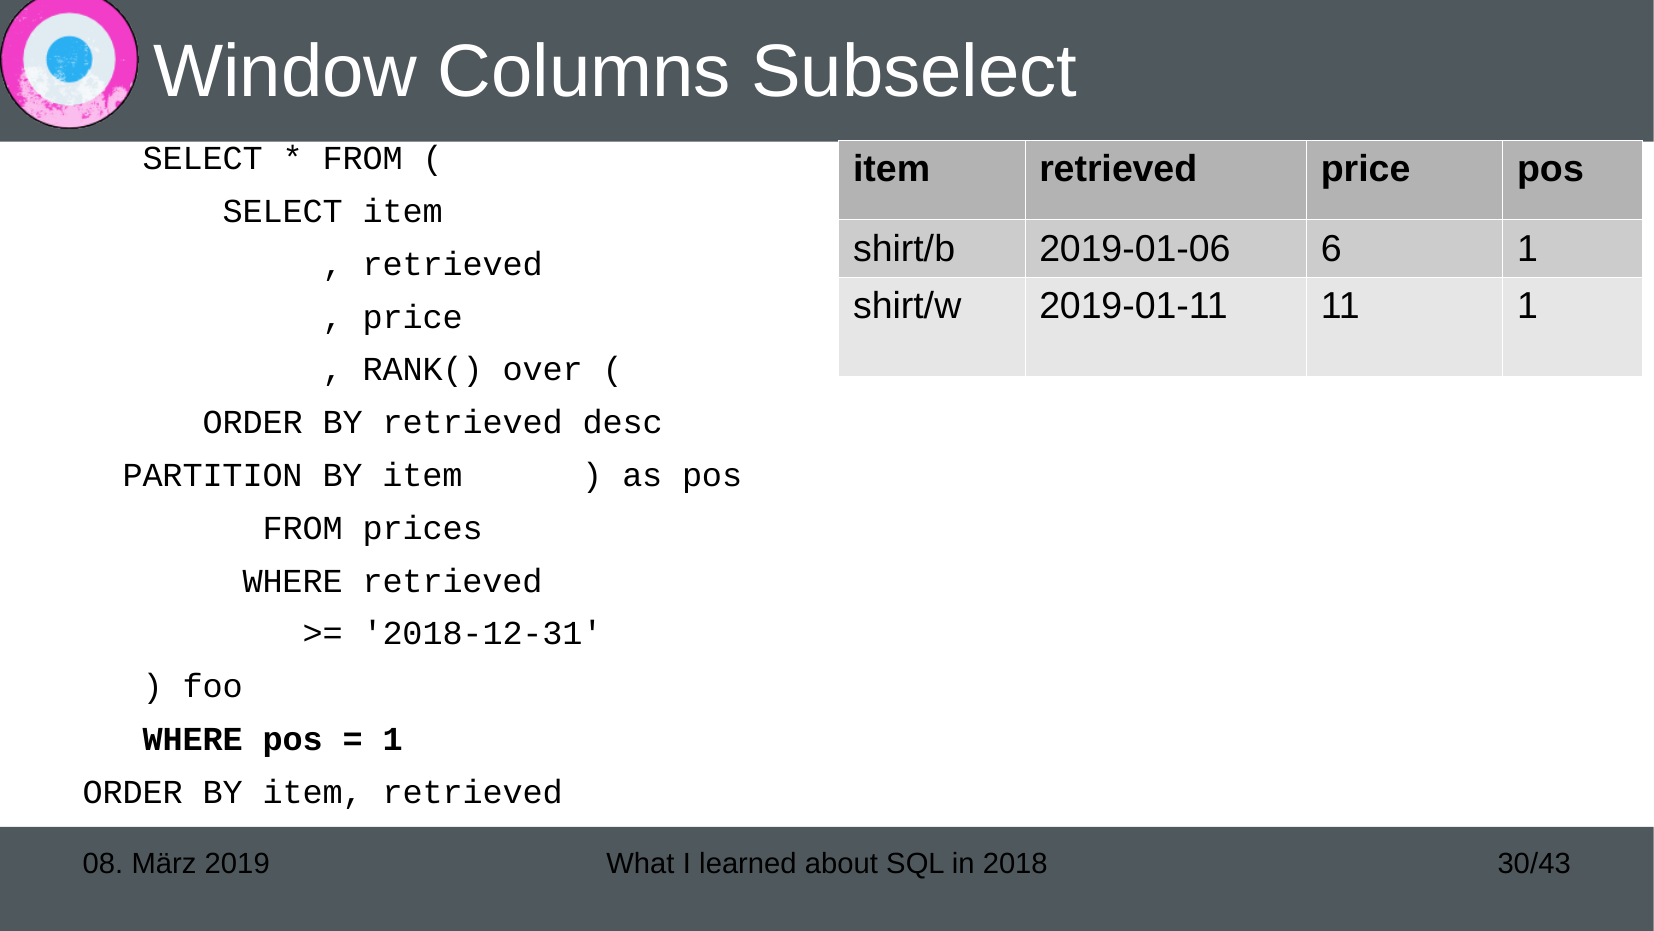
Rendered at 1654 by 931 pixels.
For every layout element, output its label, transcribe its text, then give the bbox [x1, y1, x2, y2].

table_cell 2019-01-11 [1026, 278, 1306, 376]
table_cell 1 [1503, 278, 1642, 376]
table_header retrieved [1026, 141, 1306, 219]
table_header pos [1503, 141, 1642, 219]
table_cell 1 [1503, 220, 1642, 277]
title Window Columns Subselect [153, 5, 1654, 136]
table_header price [1307, 141, 1502, 219]
table_cell shirt/w [839, 278, 1025, 376]
table_cell 11 [1307, 278, 1502, 376]
table_header item [839, 141, 1025, 219]
list SELECT * FROM ( SELECT item , retrieved , price , RANK() over ( ORDER BY retrieved desc PARTITION BY item ) as pos FROM prices WHERE retrieved >= '2018-12-31' ) foo WHERE pos = 1 ORDER BY item, retrieved [82, 141, 809, 815]
table_cell 6 [1307, 220, 1502, 277]
table_cell shirt/b [839, 220, 1025, 277]
table_cell 2019-01-06 [1026, 220, 1306, 277]
picture [0, 0, 228, 148]
